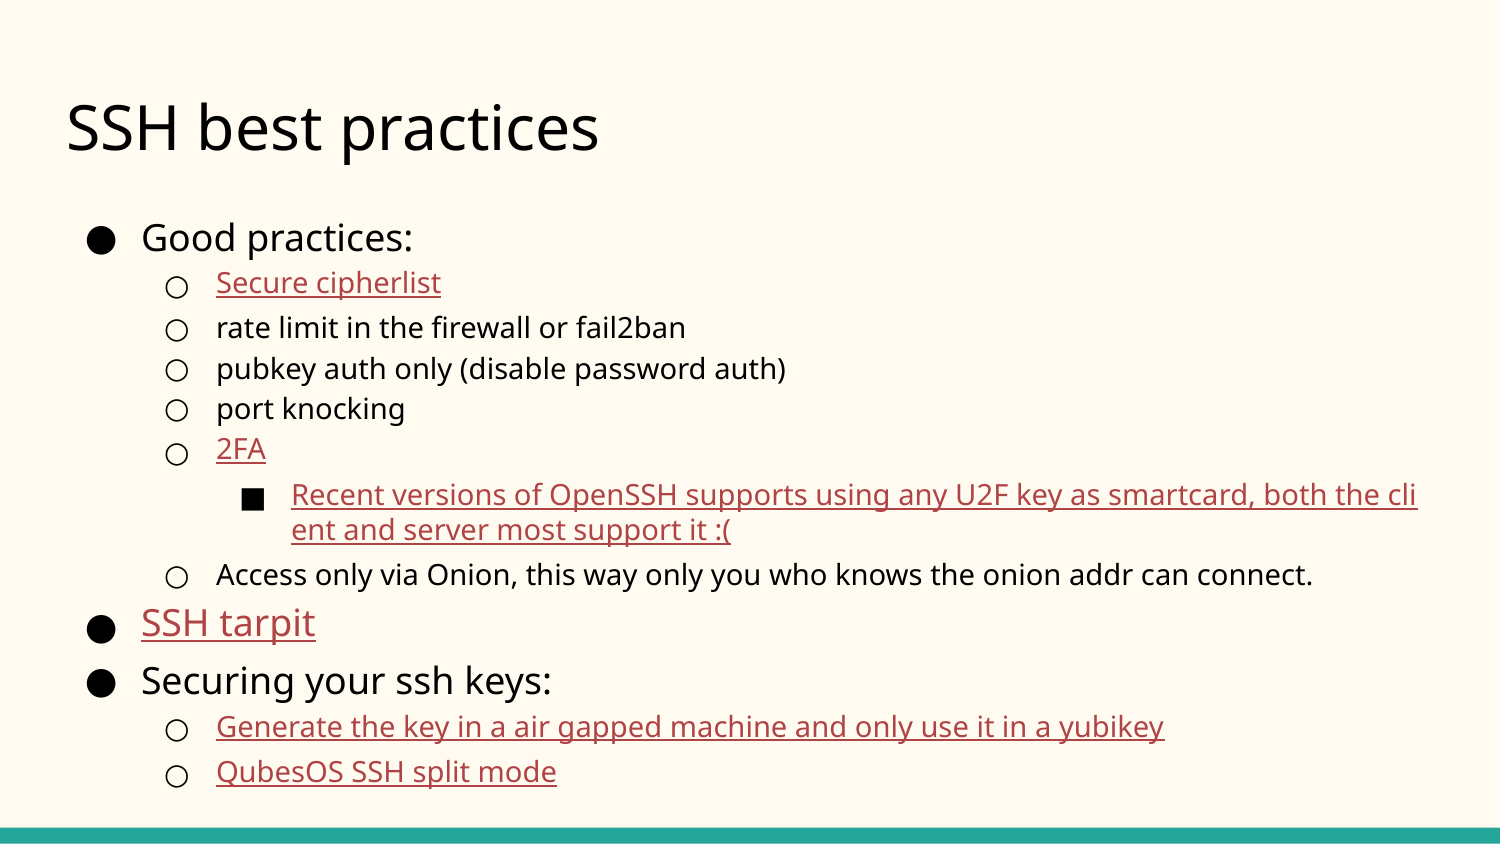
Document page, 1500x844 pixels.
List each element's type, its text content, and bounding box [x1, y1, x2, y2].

title SSH best practices [51, 72, 1449, 174]
list Good practices: Secure cipherlist rate limit in the firewall or fail2ban pubkey auth only (disable password auth) port knocking 2FA Recent versions of OpenSSH supports using any U2F key as smartcard, both the client and server most support it :( Access only via Onion, this way only you who knows the onion addr can connect. SSH tarpit Securing your ssh keys: Generate the key in a air gapped machine and only use it in a yubikey QubesOS SSH split mode [51, 192, 1449, 815]
